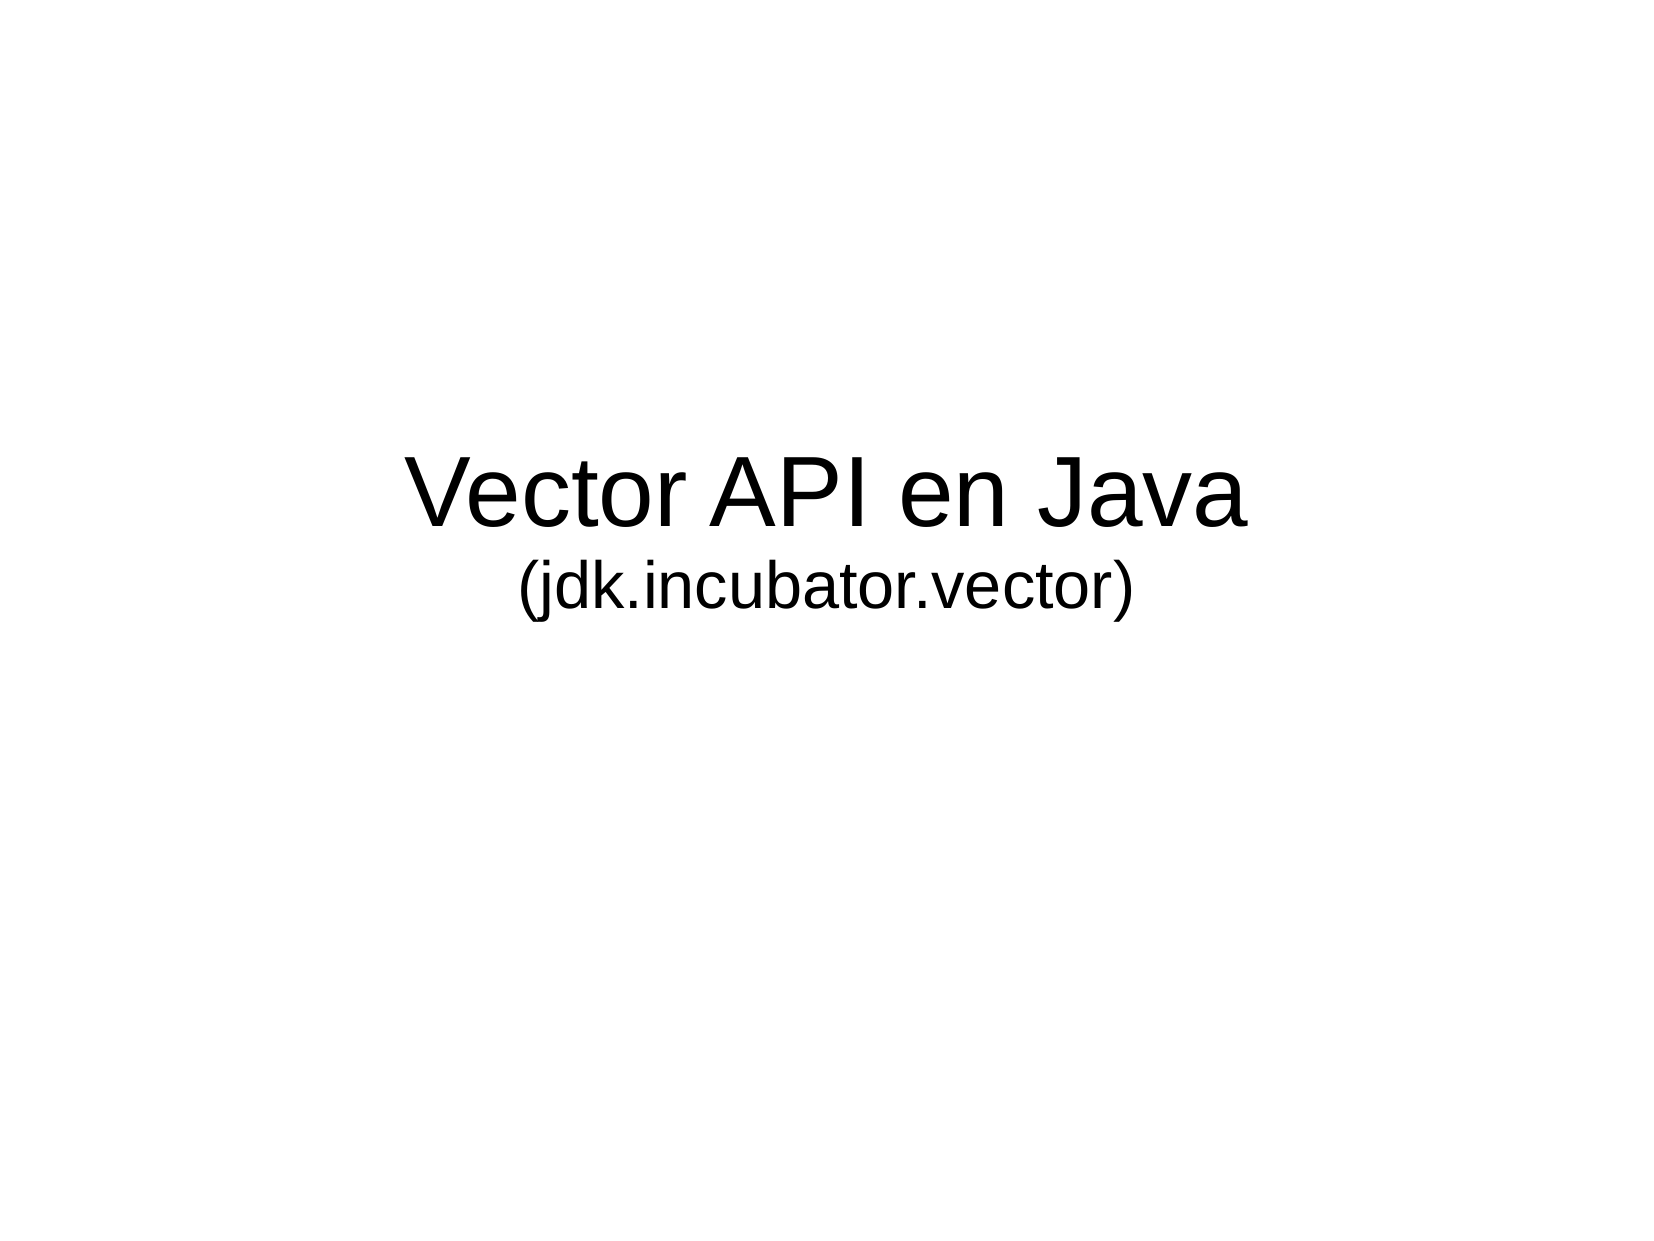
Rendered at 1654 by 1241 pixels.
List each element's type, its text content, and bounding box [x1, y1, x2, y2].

subtitle Vector API en Java (jdk.incubator.vector) [82, 49, 1571, 1010]
